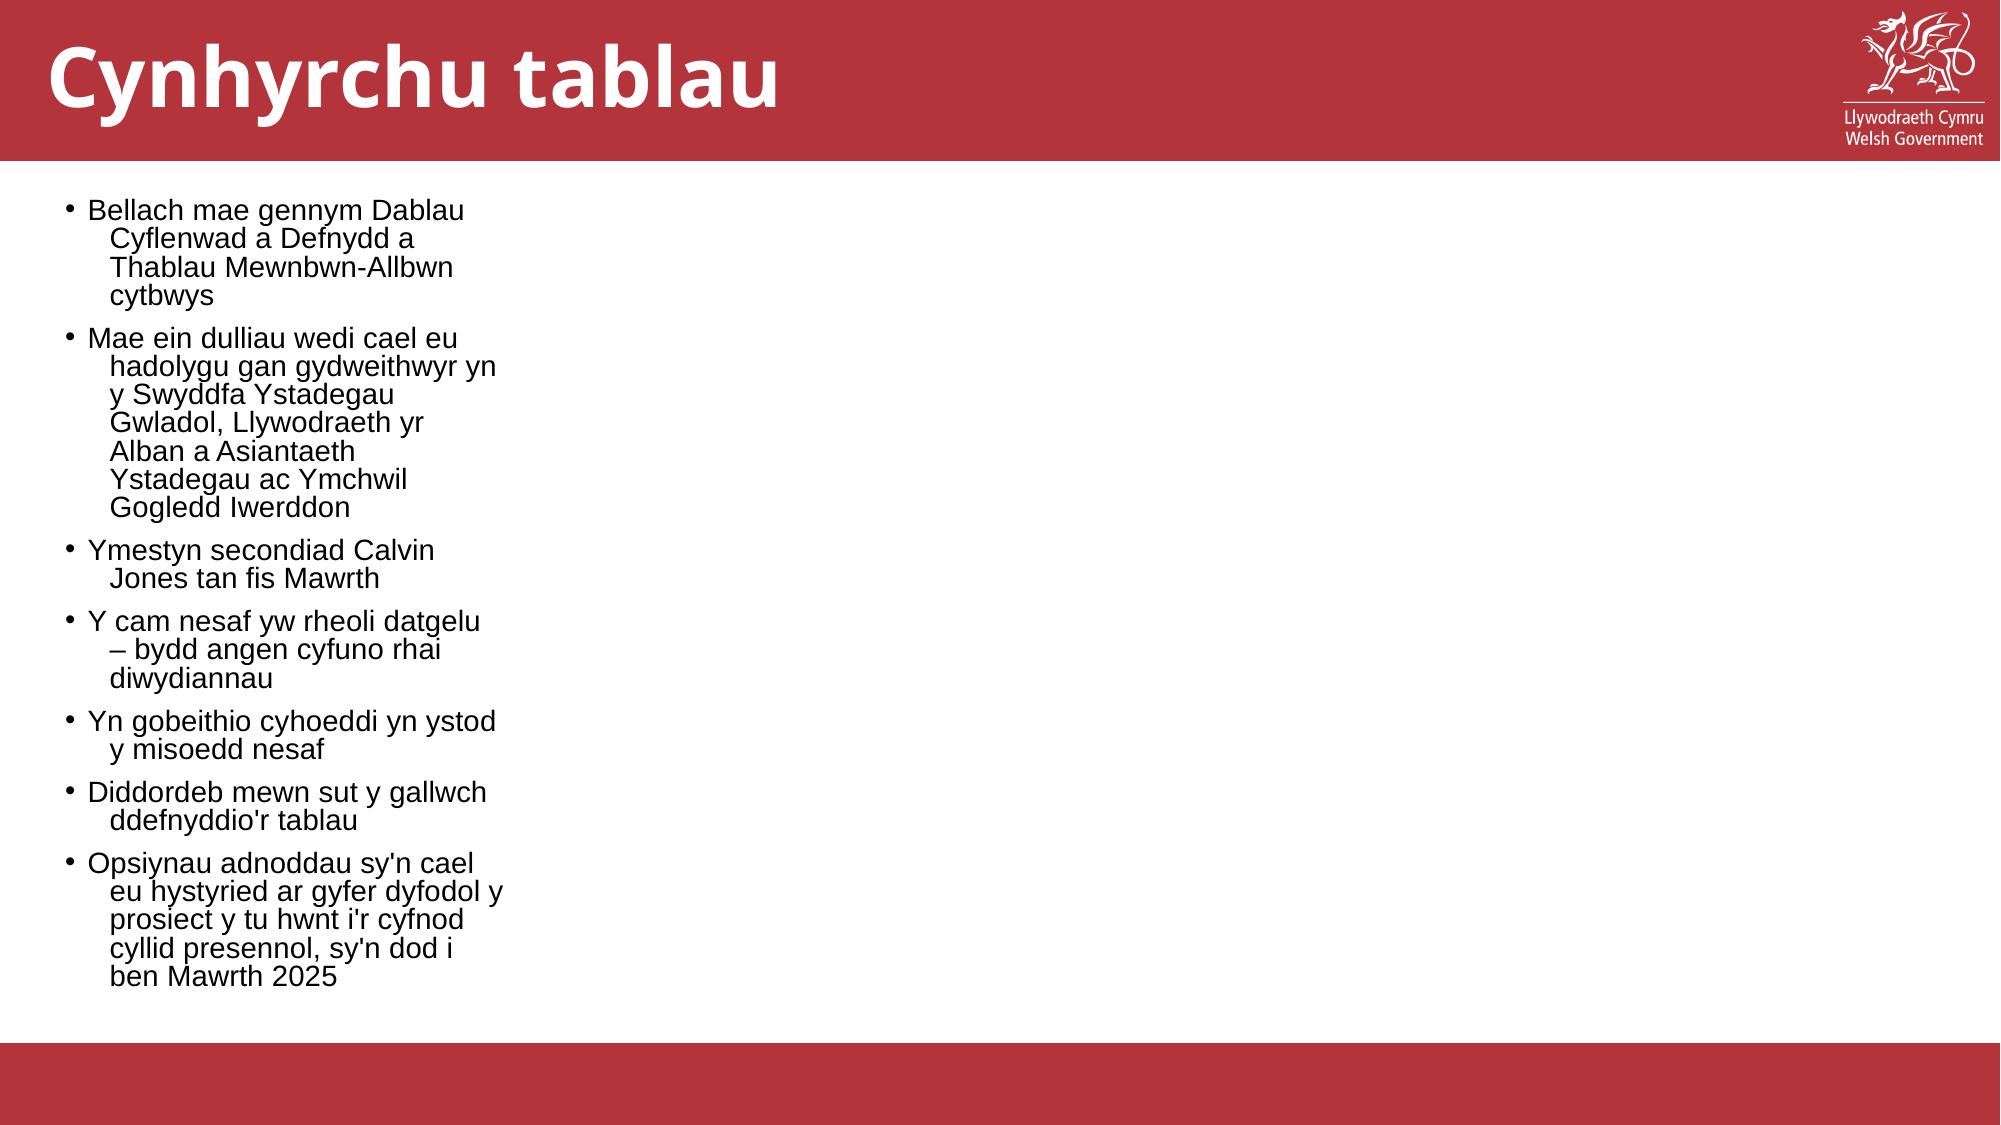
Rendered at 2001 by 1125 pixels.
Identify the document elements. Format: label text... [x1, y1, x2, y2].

list Bellach mae gennym Dablau Cyflenwad a Defnydd a Thablau Mewnbwn-Allbwn cytbwys Mae ein dulliau wedi cael eu hadolygu gan gydweithwyr yn y Swyddfa Ystadegau Gwladol, Llywodraeth yr Alban a Asiantaeth Ystadegau ac Ymchwil Gogledd Iwerddon Ymestyn secondiad Calvin Jones tan fis Mawrth Y cam nesaf yw rheoli datgelu – bydd angen cyfuno rhai diwydiannau Yn gobeithio cyhoeddi yn ystod y misoedd nesaf Diddordeb mewn sut y gallwch ddefnyddio'r tablau Opsiynau adnoddau sy'n cael eu hystyried ar gyfer dyfodol y prosiect y tu hwnt i'r cyfnod cyllid presennol, sy'n dod i ben Mawrth 2025 [50, 190, 1884, 1016]
title Cynhyrchu tablau [31, 27, 1757, 134]
